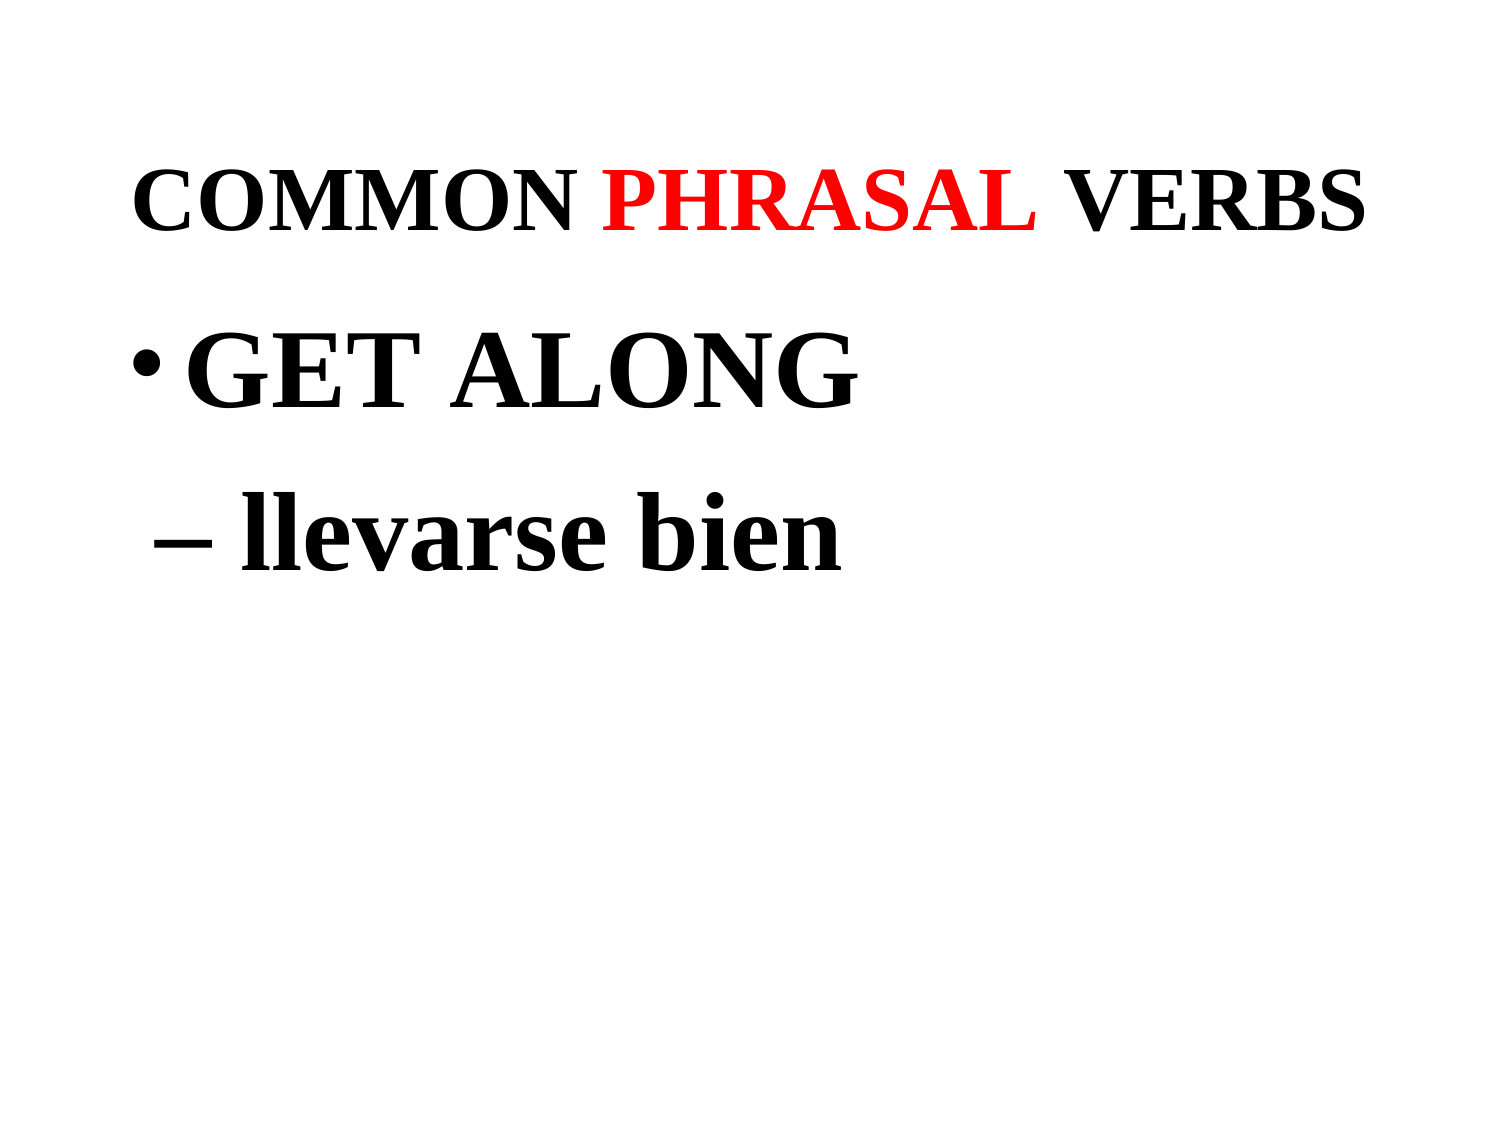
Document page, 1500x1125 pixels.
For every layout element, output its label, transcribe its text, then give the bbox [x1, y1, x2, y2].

list GET ALONG – llevarse bien [112, 287, 1388, 1000]
title COMMON PHRASAL VERBS [112, 99, 1388, 287]
